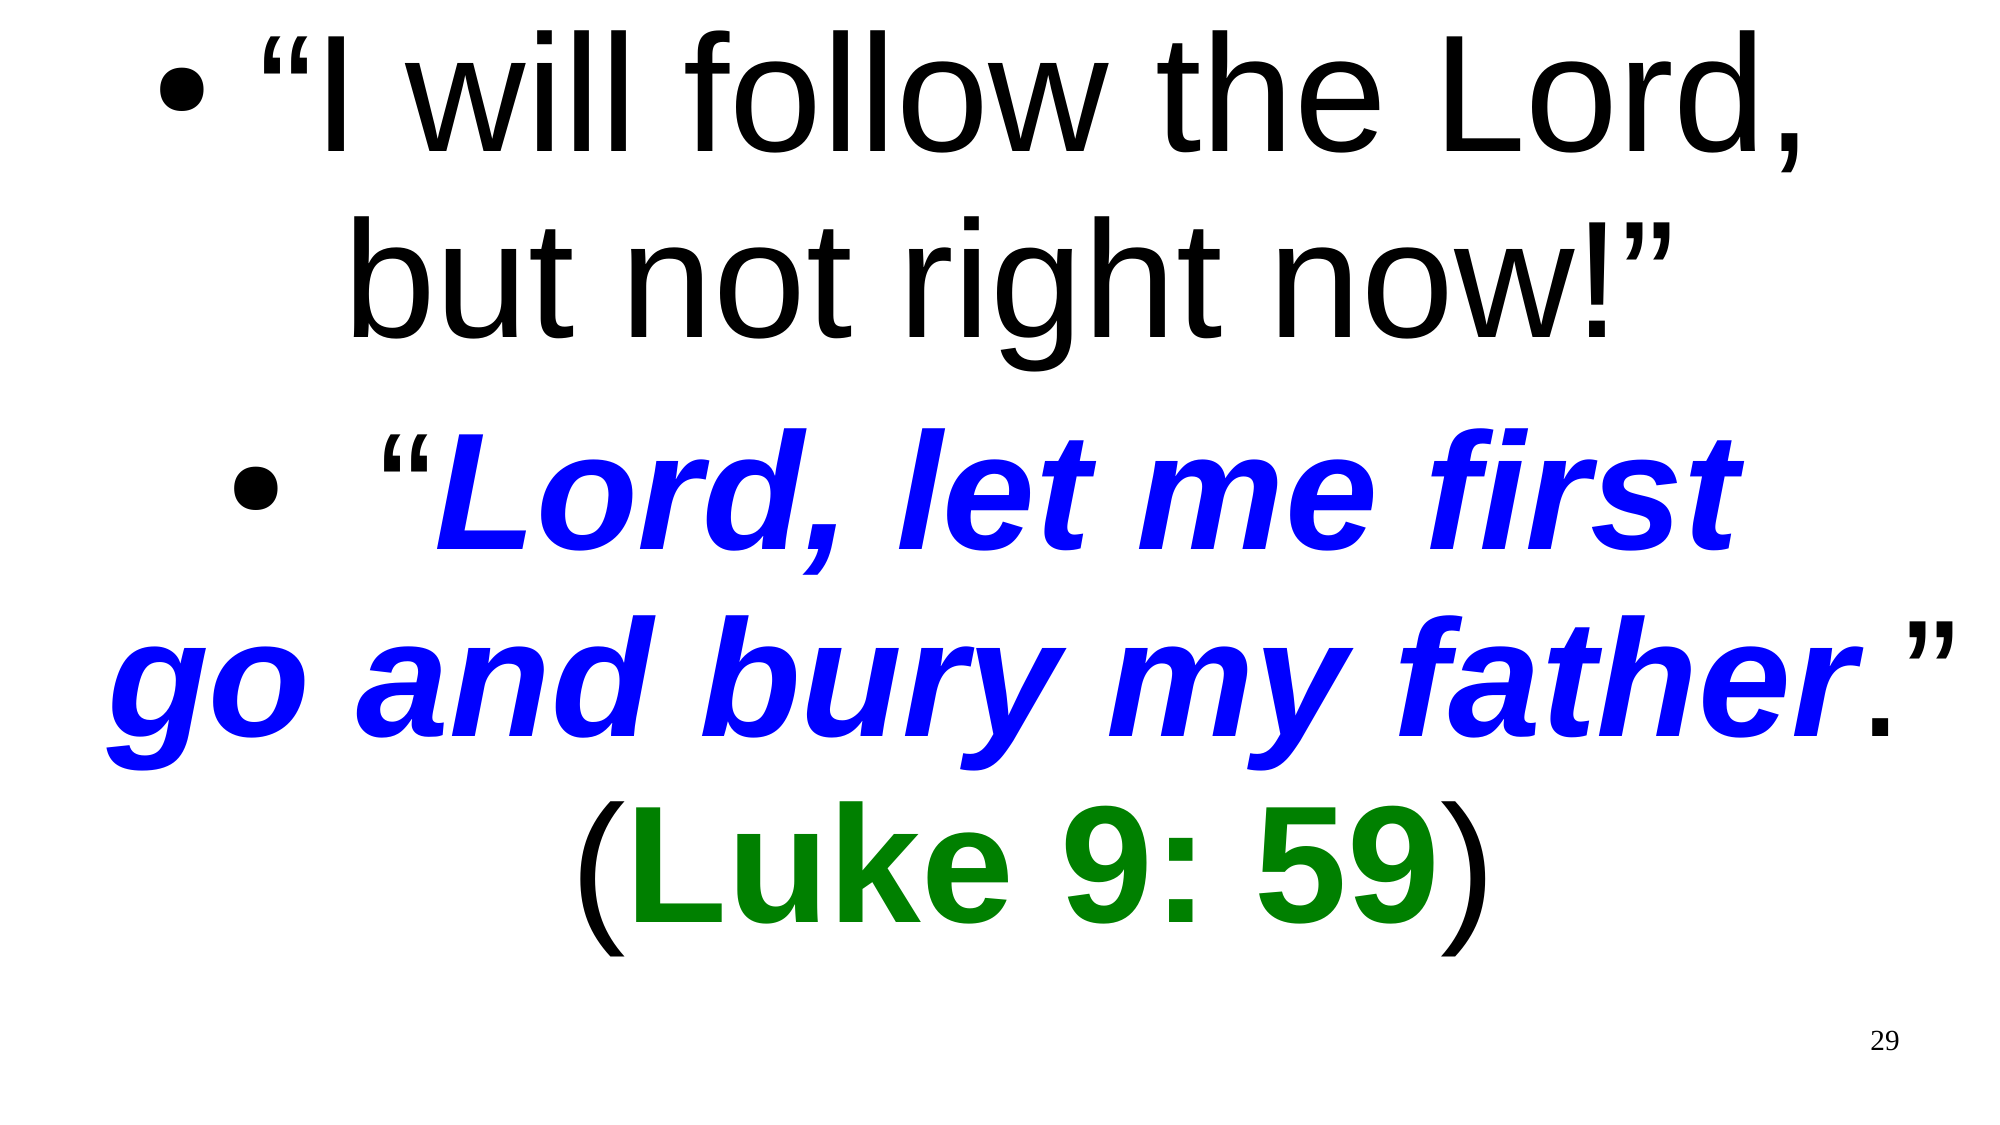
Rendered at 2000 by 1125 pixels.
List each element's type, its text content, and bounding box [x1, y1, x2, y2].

list “I will follow the Lord, but not right now!” “Lord, let me first go and bury my father.” (Luke 9: 59) [0, 0, 1996, 1123]
